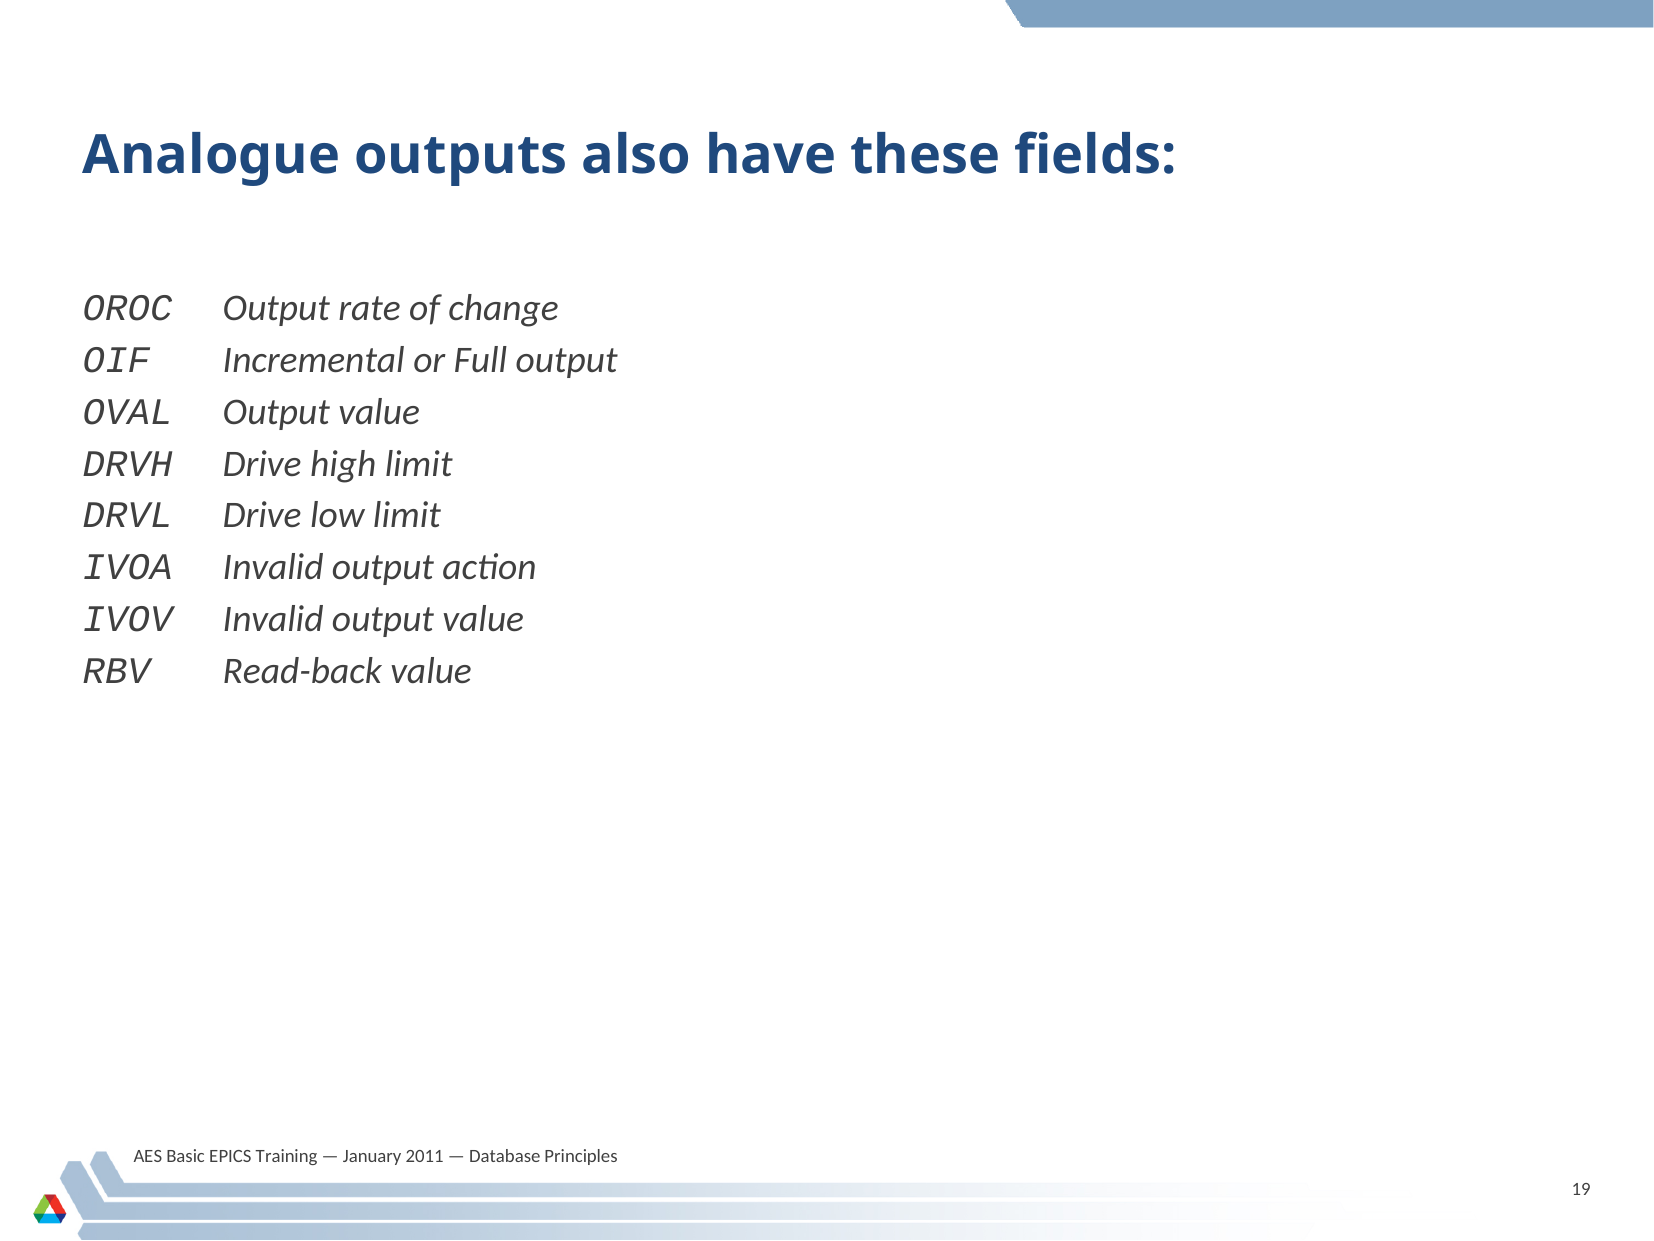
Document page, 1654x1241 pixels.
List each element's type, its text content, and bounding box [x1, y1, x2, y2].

picture [0, 1143, 1654, 1240]
picture [0, 0, 1654, 29]
list OROC Output rate of change OIF Incremental or Full output OVAL Output value DRVH Drive high limit DRVL Drive low limit IVOA Invalid output action IVOV Invalid output value RBV Read-back value [82, 289, 1571, 1108]
title Analogue outputs also have these fields: [82, 121, 1571, 185]
